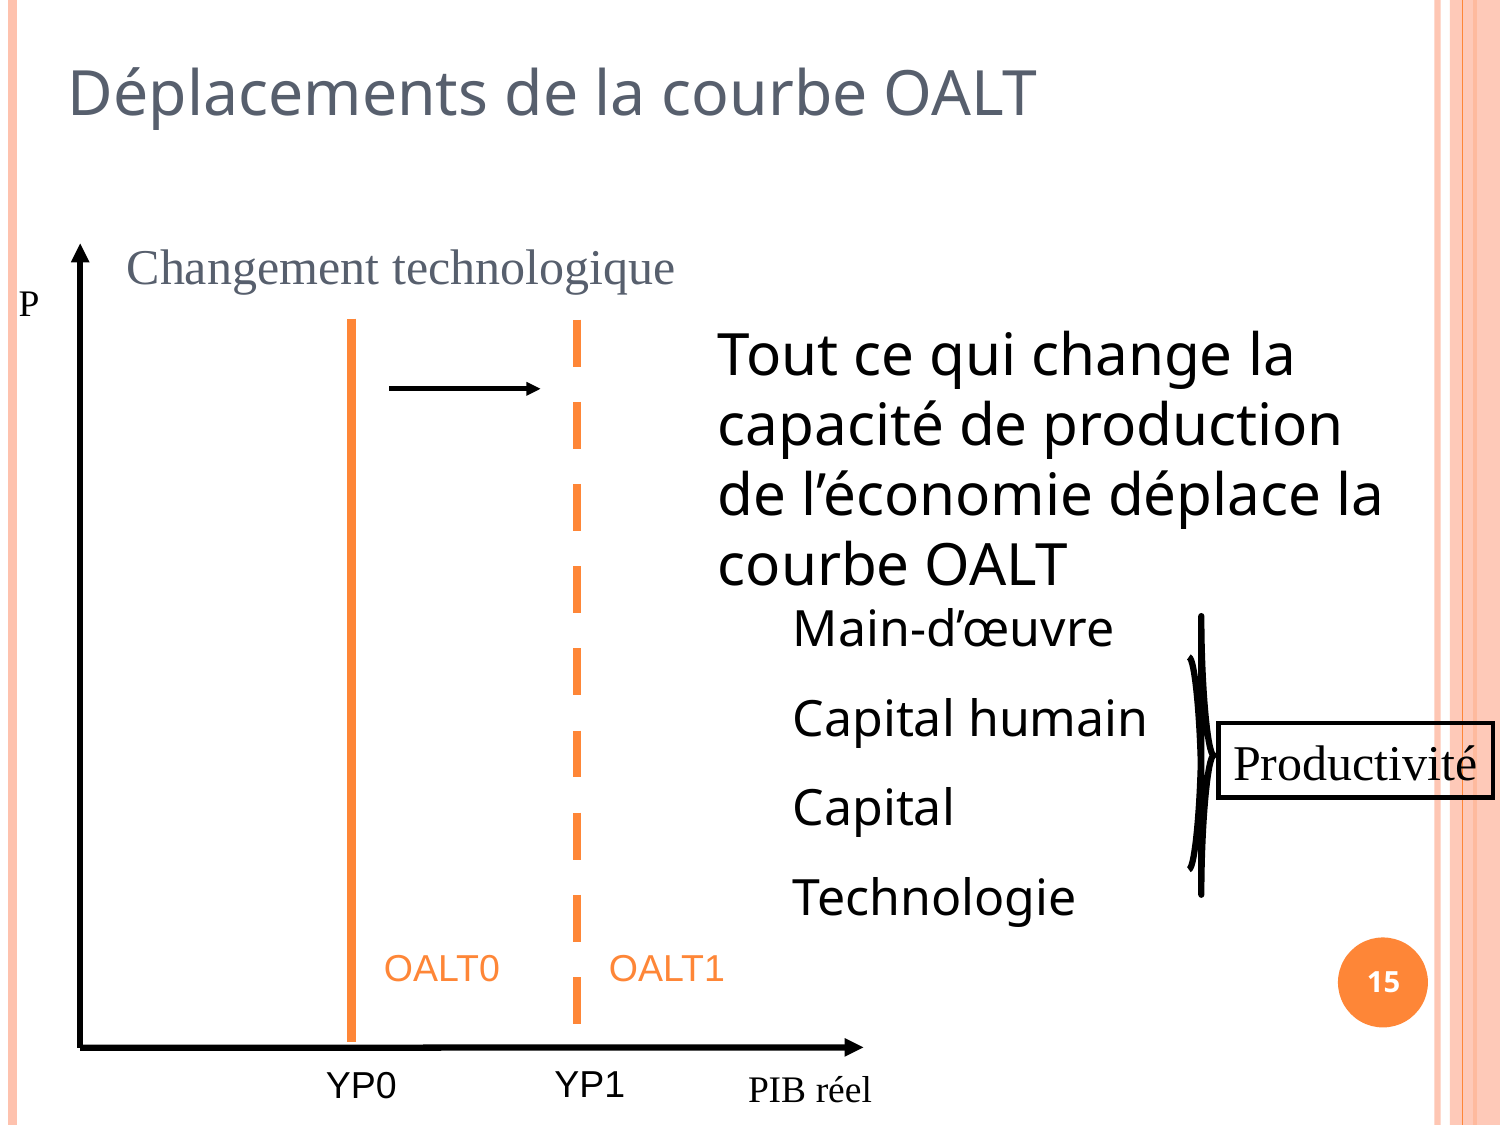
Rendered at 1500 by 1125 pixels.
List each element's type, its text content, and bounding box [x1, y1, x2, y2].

title Déplacements de la courbe OALT [53, 0, 1441, 136]
text_box OALT1 [594, 936, 740, 996]
text_box YP0 [311, 1053, 412, 1114]
text_box PIB réel [733, 1057, 1008, 1118]
text_box Changement technologique [112, 226, 715, 302]
text_box P [3, 271, 55, 332]
slide_number <numéro> [1333, 940, 1434, 1027]
list Tout ce qui change la capacité de production de l’économie déplace la courbe OALT Main-d’œuvre Capital humain Capital Technologie [703, 309, 1424, 1125]
text_box OALT0 [369, 936, 515, 996]
text_box YP1 [539, 1052, 641, 1113]
text_box Productivité [1218, 722, 1494, 798]
